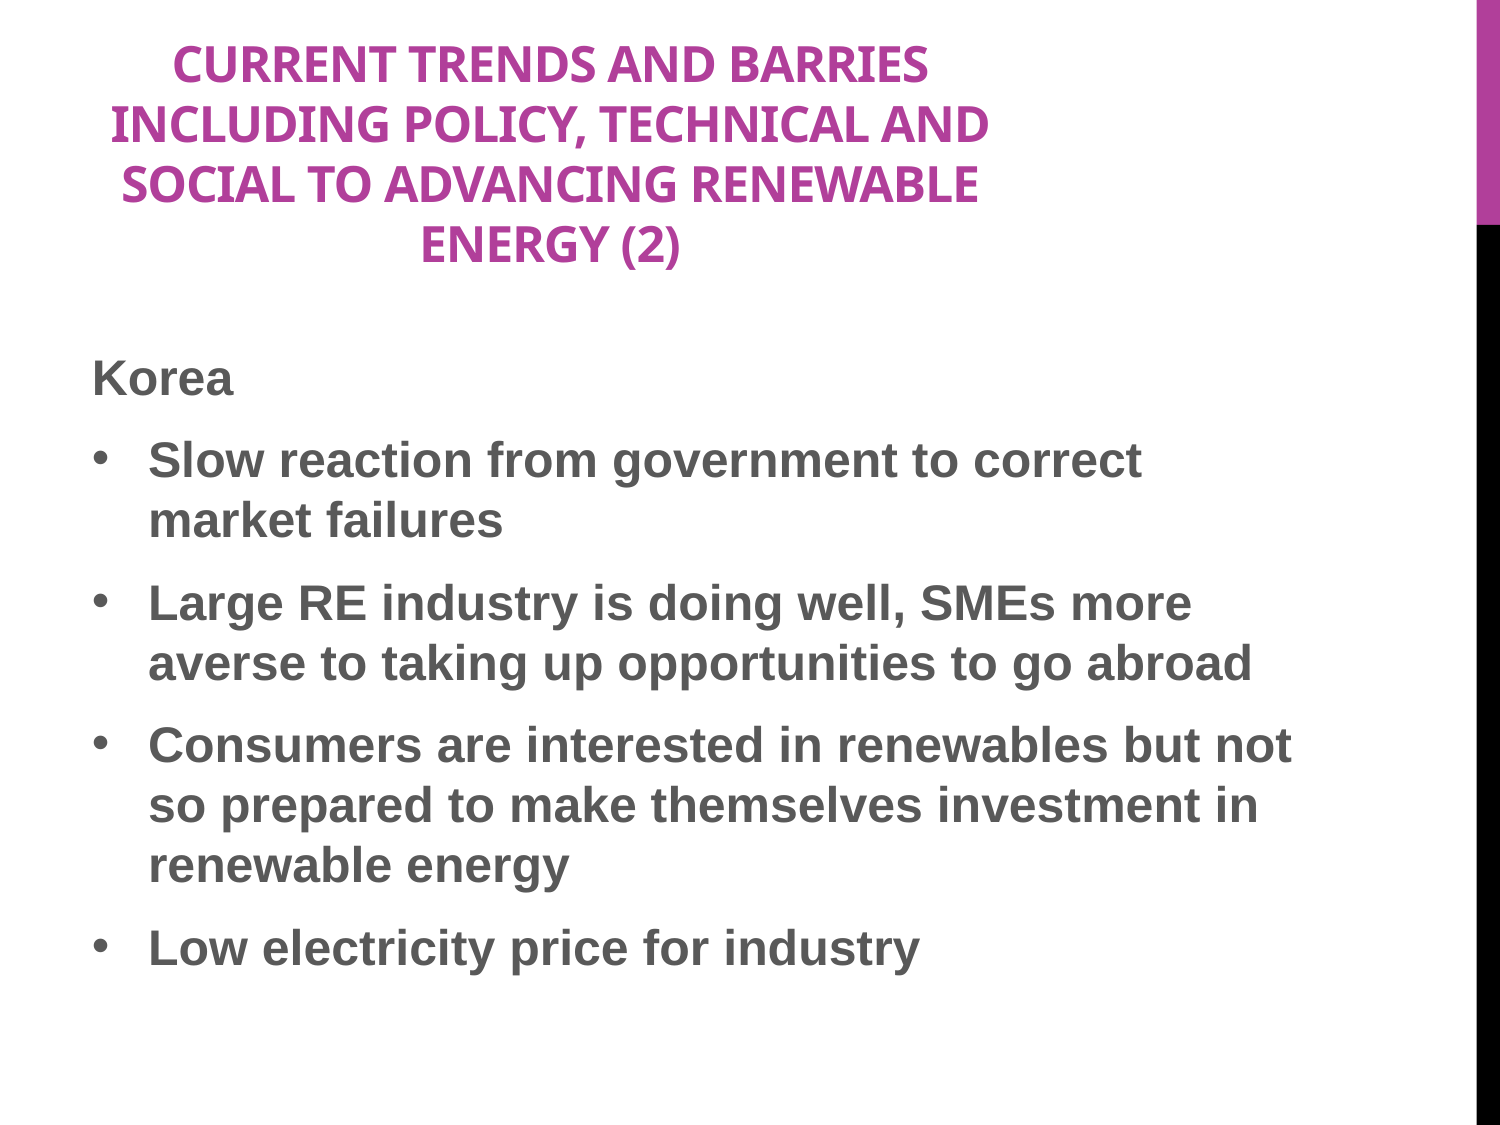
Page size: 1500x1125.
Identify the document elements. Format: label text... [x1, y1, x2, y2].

list Korea Slow reaction from government to correct market failures Large RE industry is doing well, SMEs more averse to taking up opportunities to go abroad Consumers are interested in renewables but not so prepared to make themselves investment in renewable energy Low electricity price for industry [76, 337, 1327, 1088]
title Current trends and barries including policy, technical and social to advancing renewable energy (2) [75, 24, 1025, 250]
